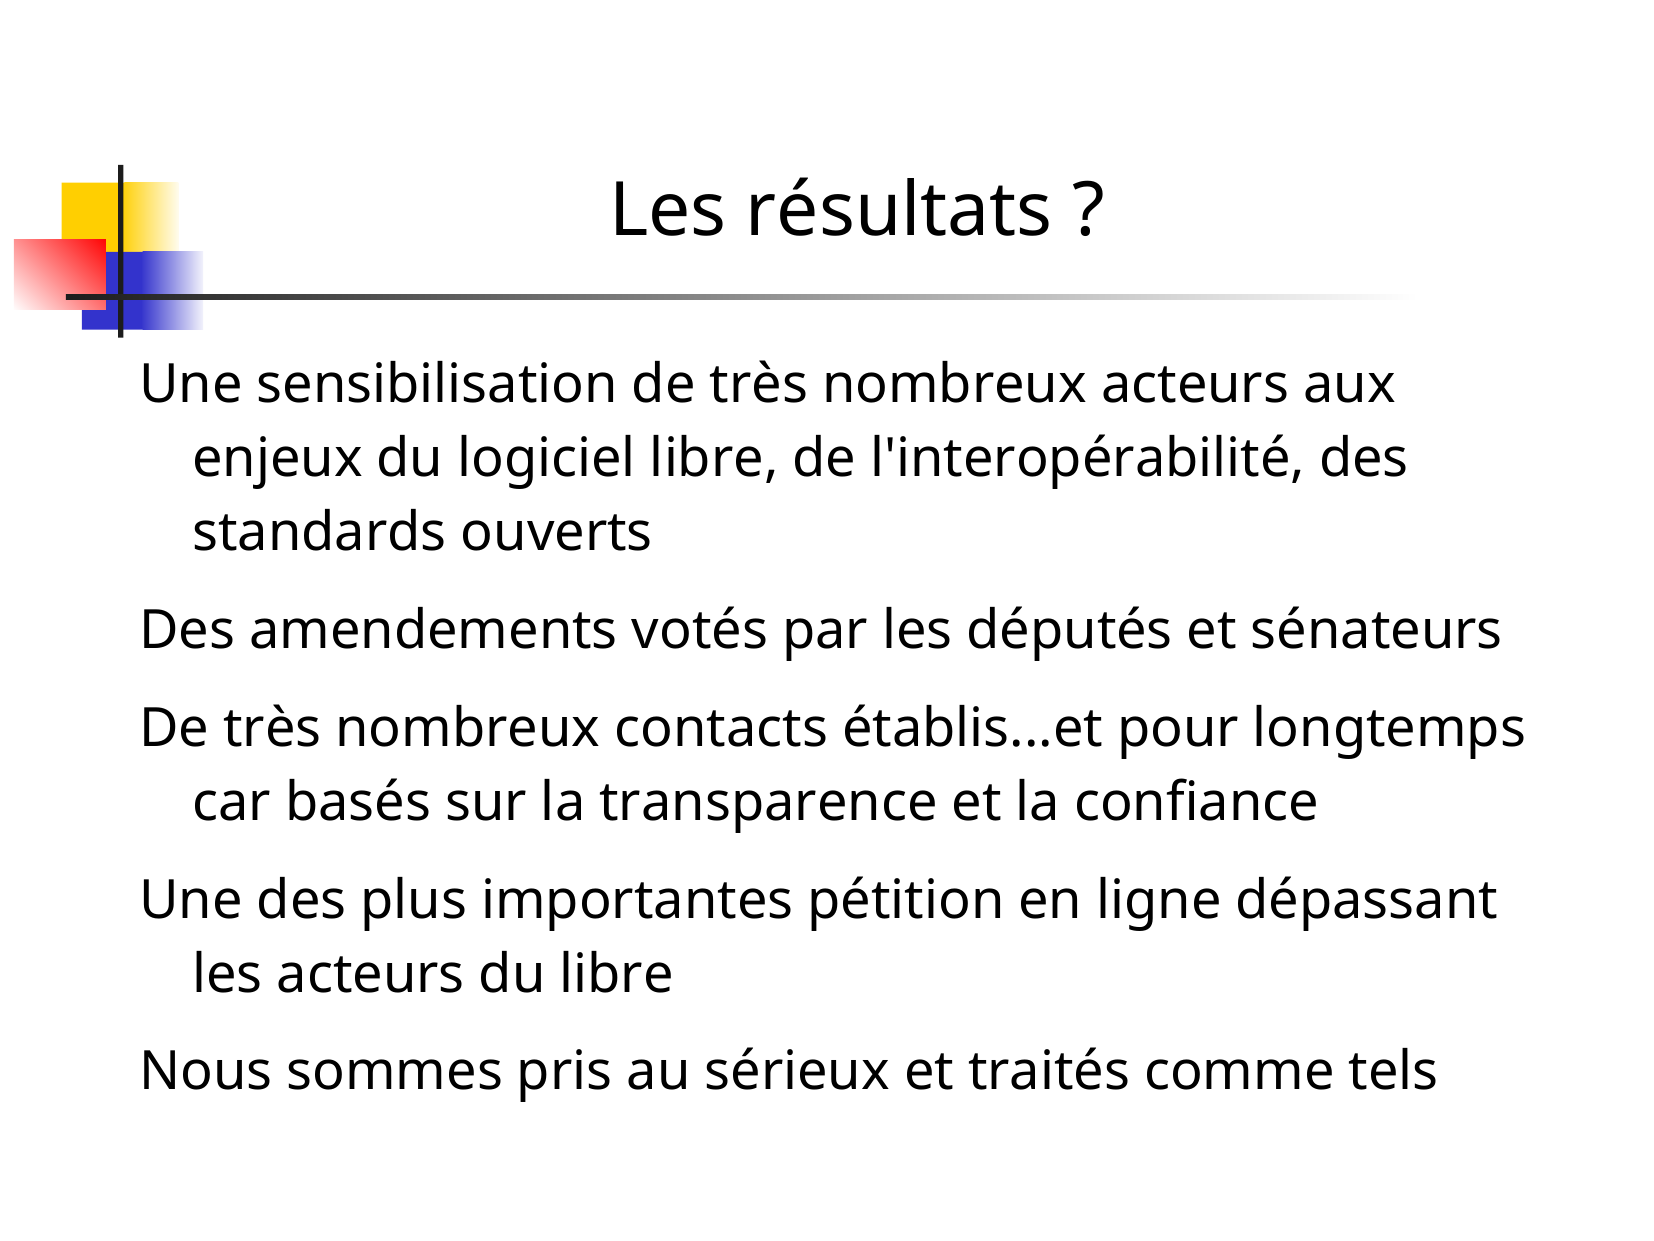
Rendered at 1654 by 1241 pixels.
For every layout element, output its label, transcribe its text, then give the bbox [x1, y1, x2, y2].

list Une sensibilisation de très nombreux acteurs aux enjeux du logiciel libre, de l'interopérabilité, des standards ouverts Des amendements votés par les députés et sénateurs De très nombreux contacts établis...et pour longtemps car basés sur la transparence et la confiance Une des plus importantes pétition en ligne dépassant les acteurs du libre Nous sommes pris au sérieux et traités comme tels [121, 344, 1534, 1233]
title Les résultats ? [121, 110, 1534, 303]
